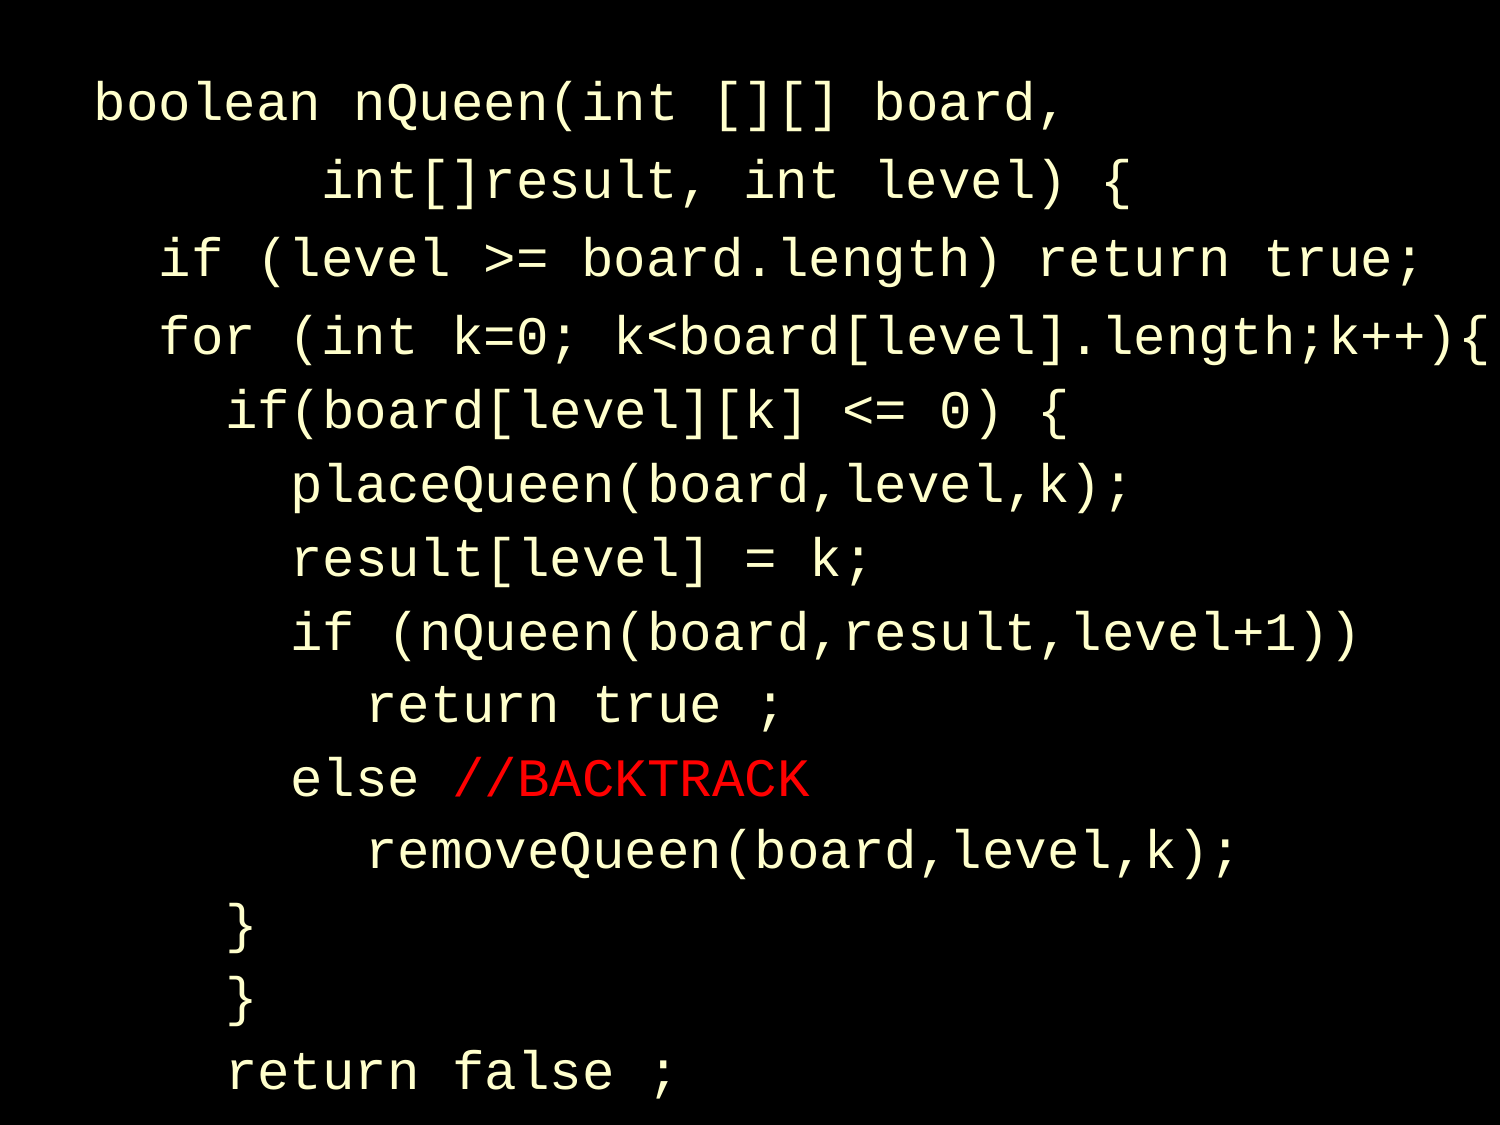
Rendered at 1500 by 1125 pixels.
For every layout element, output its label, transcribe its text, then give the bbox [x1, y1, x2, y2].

list boolean nQueen(int [][] board, int[]result, int level) { if (level >= board.length) return true; for (int k=0; k<board[level].length;k++){ if(board[level][k] <= 0) { placeQueen(board,level,k); result[level] = k; if (nQueen(board,result,level+1)) return true ; else //BACKTRACK removeQueen(board,level,k); } } return false ; } [37, 75, 1497, 1125]
